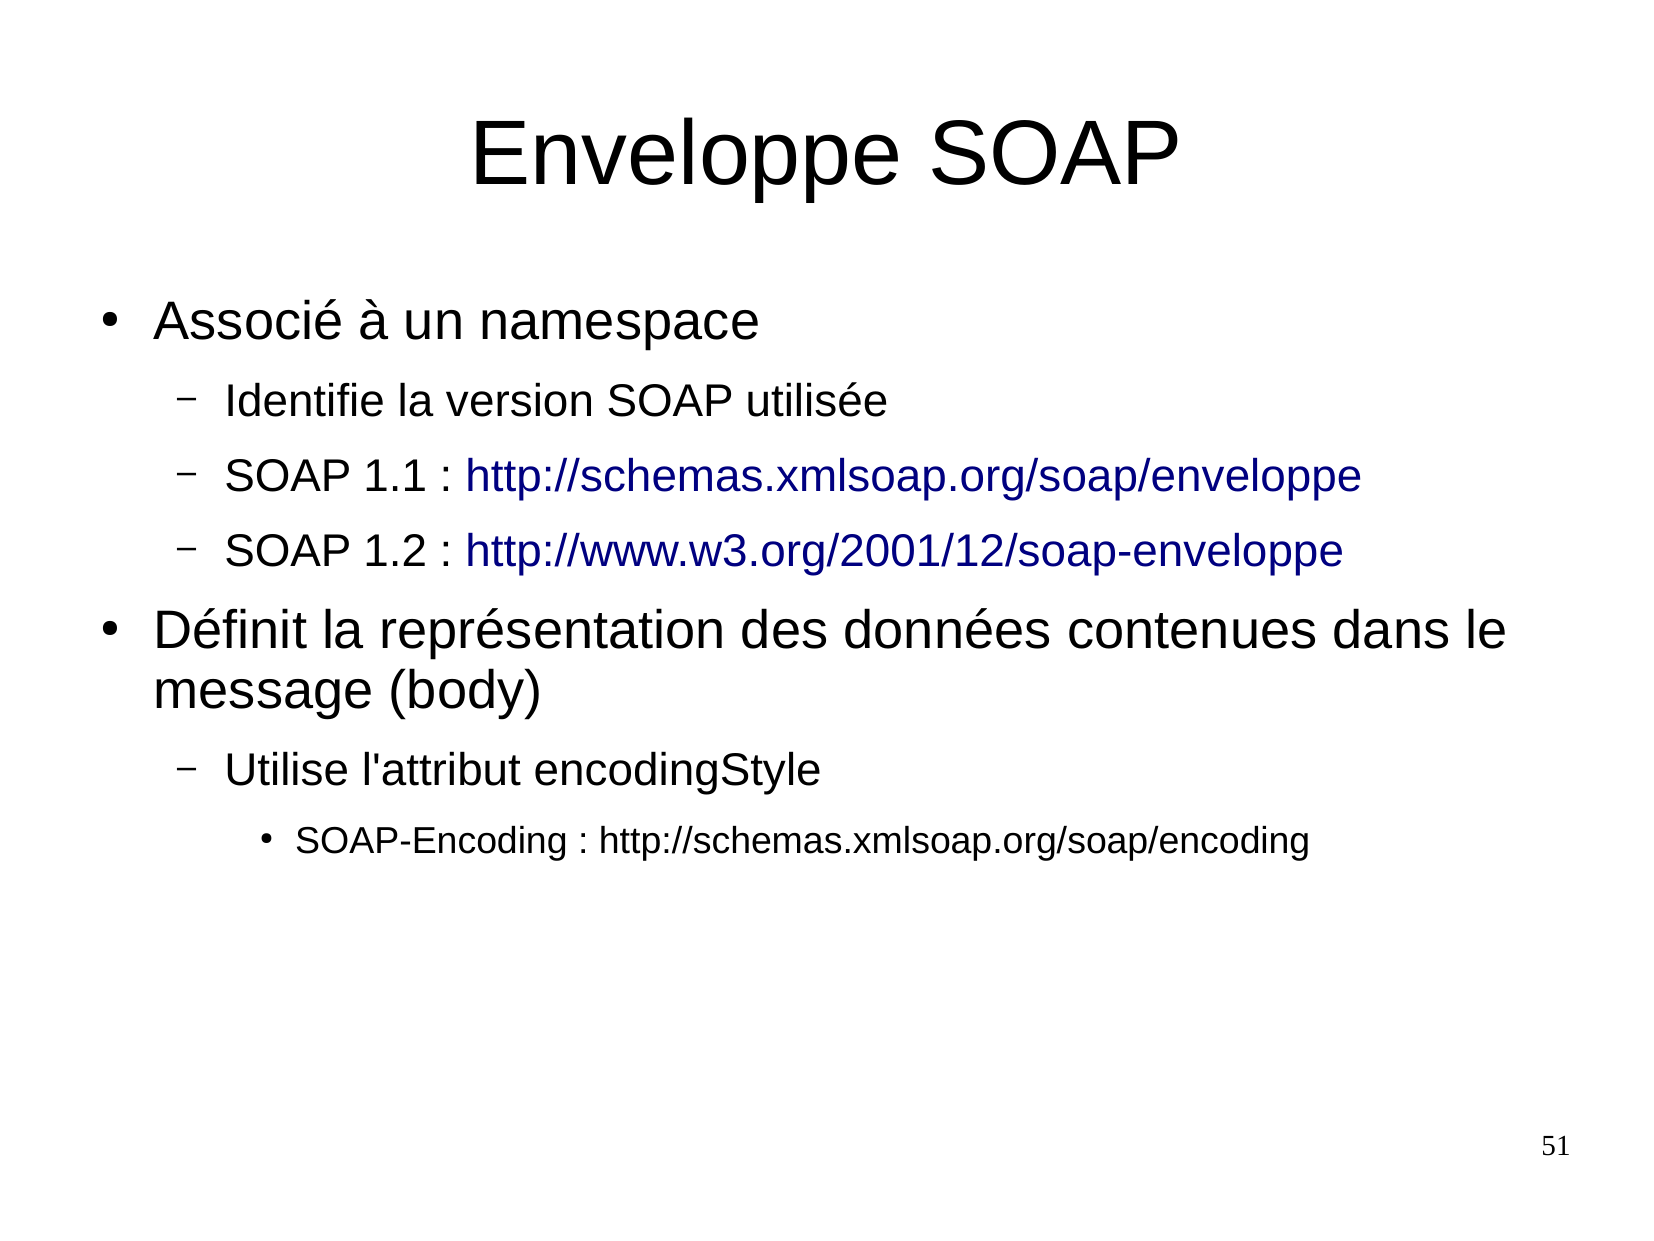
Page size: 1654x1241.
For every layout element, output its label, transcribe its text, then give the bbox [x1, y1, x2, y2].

title Enveloppe SOAP [82, 56, 1571, 250]
list Associé à un namespace Identifie la version SOAP utilisée SOAP 1.1 : http://schemas.xmlsoap.org/soap/enveloppe SOAP 1.2 : http://www.w3.org/2001/12/soap-enveloppe Définit la représentation des données contenues dans le message (body) Utilise l'attribut encodingStyle SOAP-Encoding : http://schemas.xmlsoap.org/soap/encoding [82, 290, 1571, 1094]
